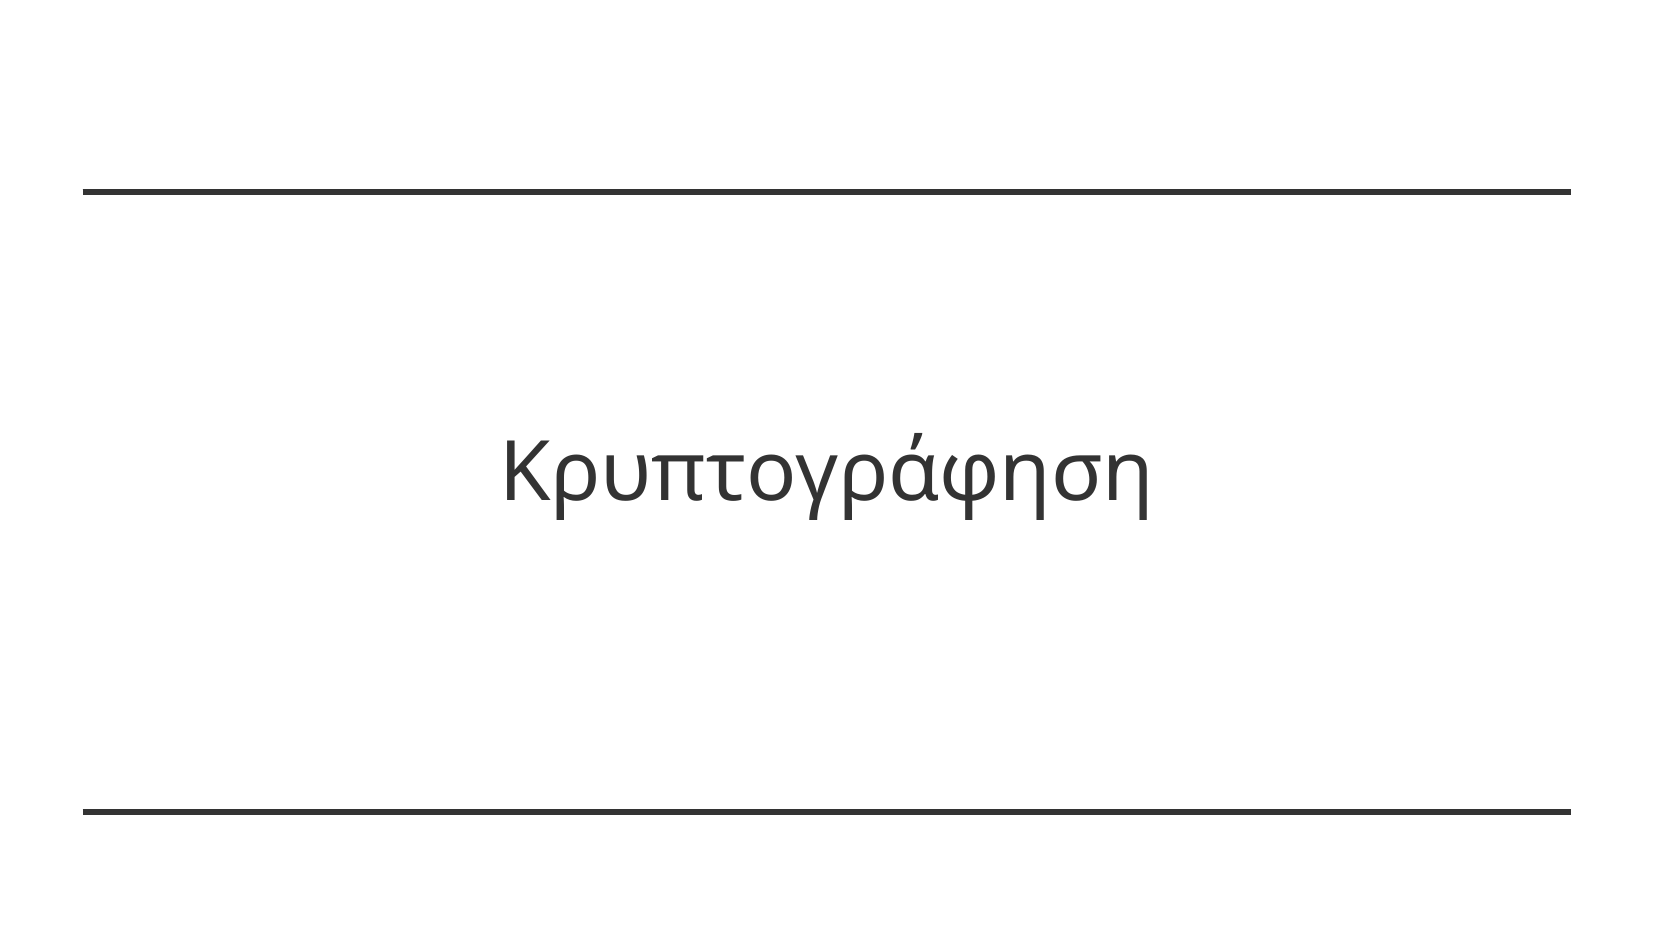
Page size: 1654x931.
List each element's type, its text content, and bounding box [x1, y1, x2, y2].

list Κρυπτογράφηση [82, 411, 1571, 621]
